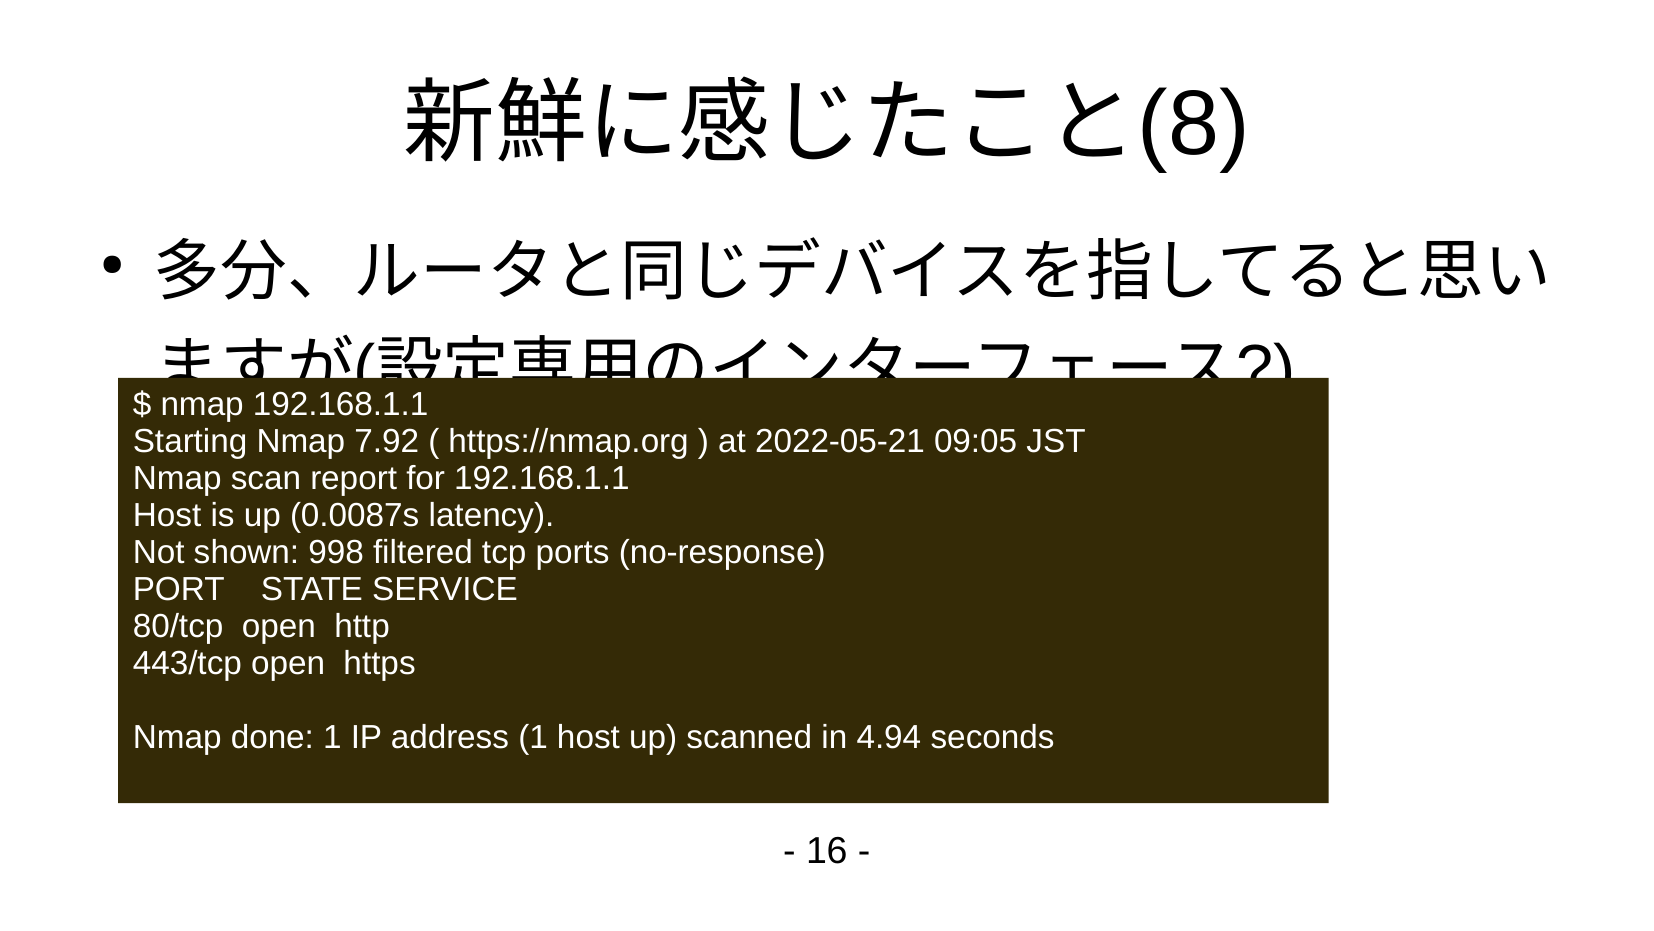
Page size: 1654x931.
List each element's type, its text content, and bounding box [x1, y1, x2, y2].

title 新鮮に感じたこと(8) [82, 37, 1571, 193]
text_box - <番号> - [703, 815, 950, 886]
text_box $ nmap 192.168.1.1 Starting Nmap 7.92 ( https://nmap.org ) at 2022-05-21 09:05 JST Nmap scan report for 192.168.1.1 Host is up (0.0087s latency). Not shown: 998 filtered tcp ports (no-response) PORT STATE SERVICE 80/tcp open http 443/tcp open https Nmap done: 1 IP address (1 host up) scanned in 4.94 seconds [118, 377, 1329, 804]
list 多分、ルータと同じデバイスを指してると思いますが(設定専用のインターフェース?) [82, 217, 1571, 414]
